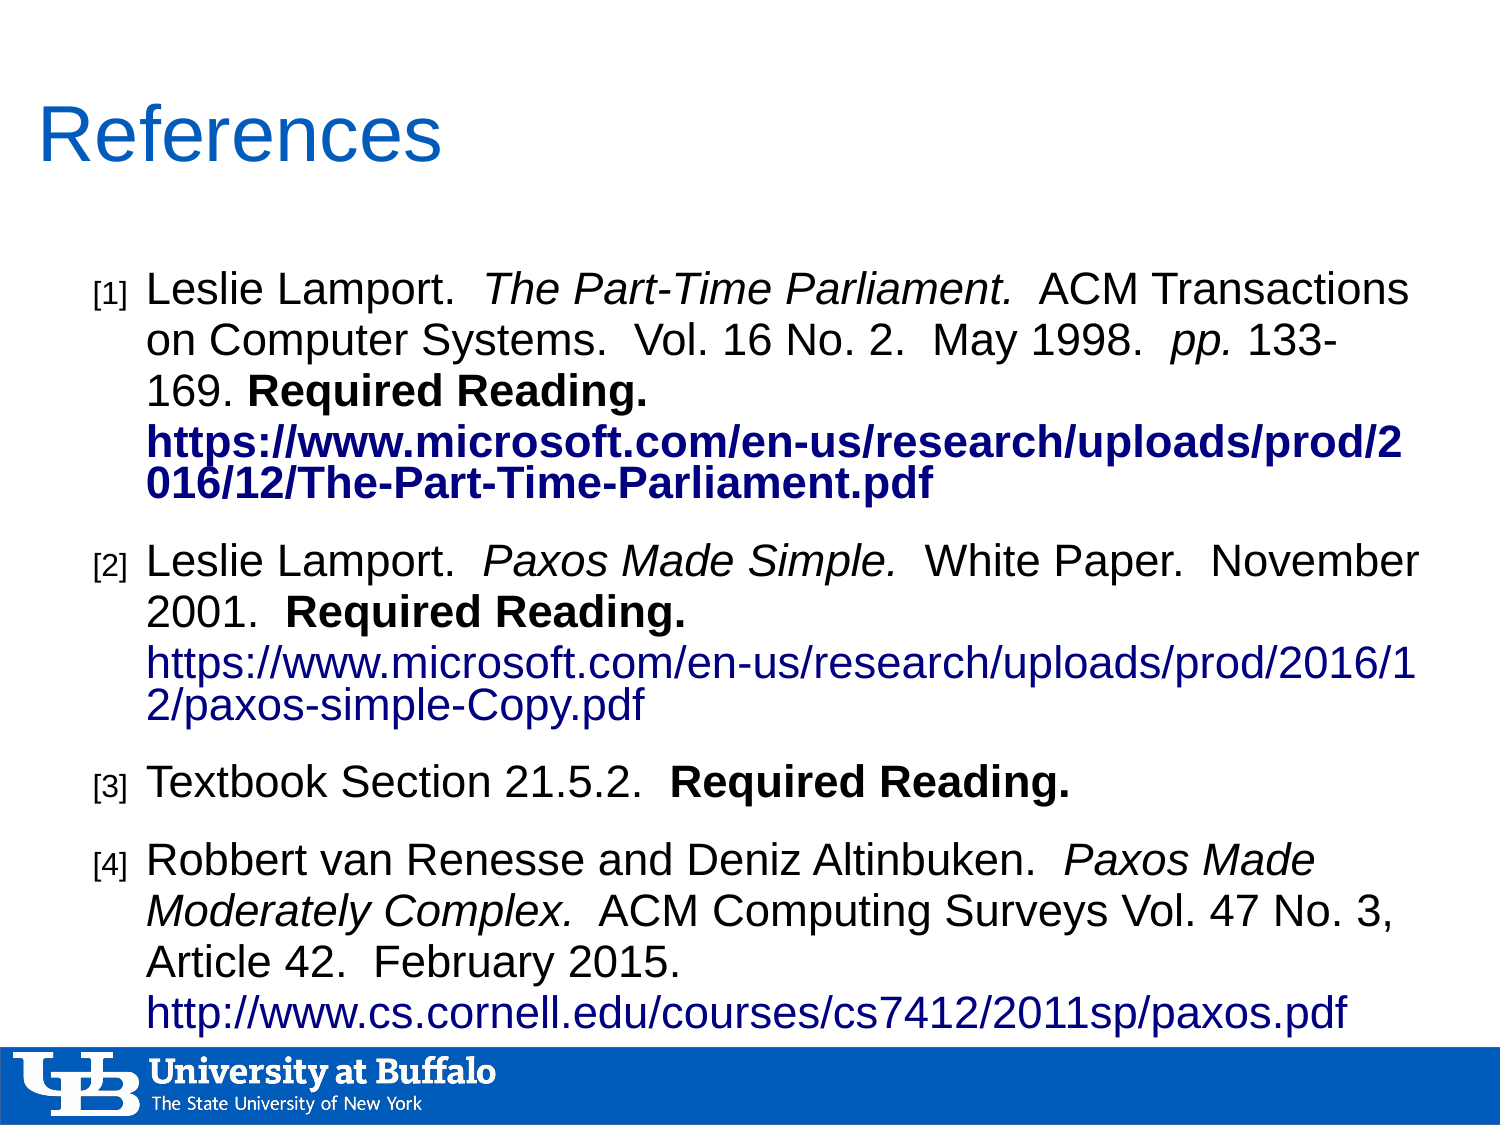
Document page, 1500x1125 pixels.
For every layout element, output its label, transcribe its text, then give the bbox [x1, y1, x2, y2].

list Leslie Lamport. The Part-Time Parliament. ACM Transactions on Computer Systems. Vol. 16 No. 2. May 1998. pp. 133-169. Required Reading. https://www.microsoft.com/en-us/research/uploads/prod/2016/12/The-Part-Time-Parliament.pdf Leslie Lamport. Paxos Made Simple. White Paper. November 2001. Required Reading. https://www.microsoft.com/en-us/research/uploads/prod/2016/12/paxos-simple-Copy.pdf Textbook Section 21.5.2. Required Reading. Robbert van Renesse and Deniz Altinbuken. Paxos Made Moderately Complex. ACM Computing Surveys Vol. 47 No. 3, Article 42. February 2015. http://www.cs.cornell.edu/courses/cs7412/2011sp/paxos.pdf [75, 263, 1425, 916]
picture [13, 1052, 496, 1116]
title References [37, 89, 1388, 179]
